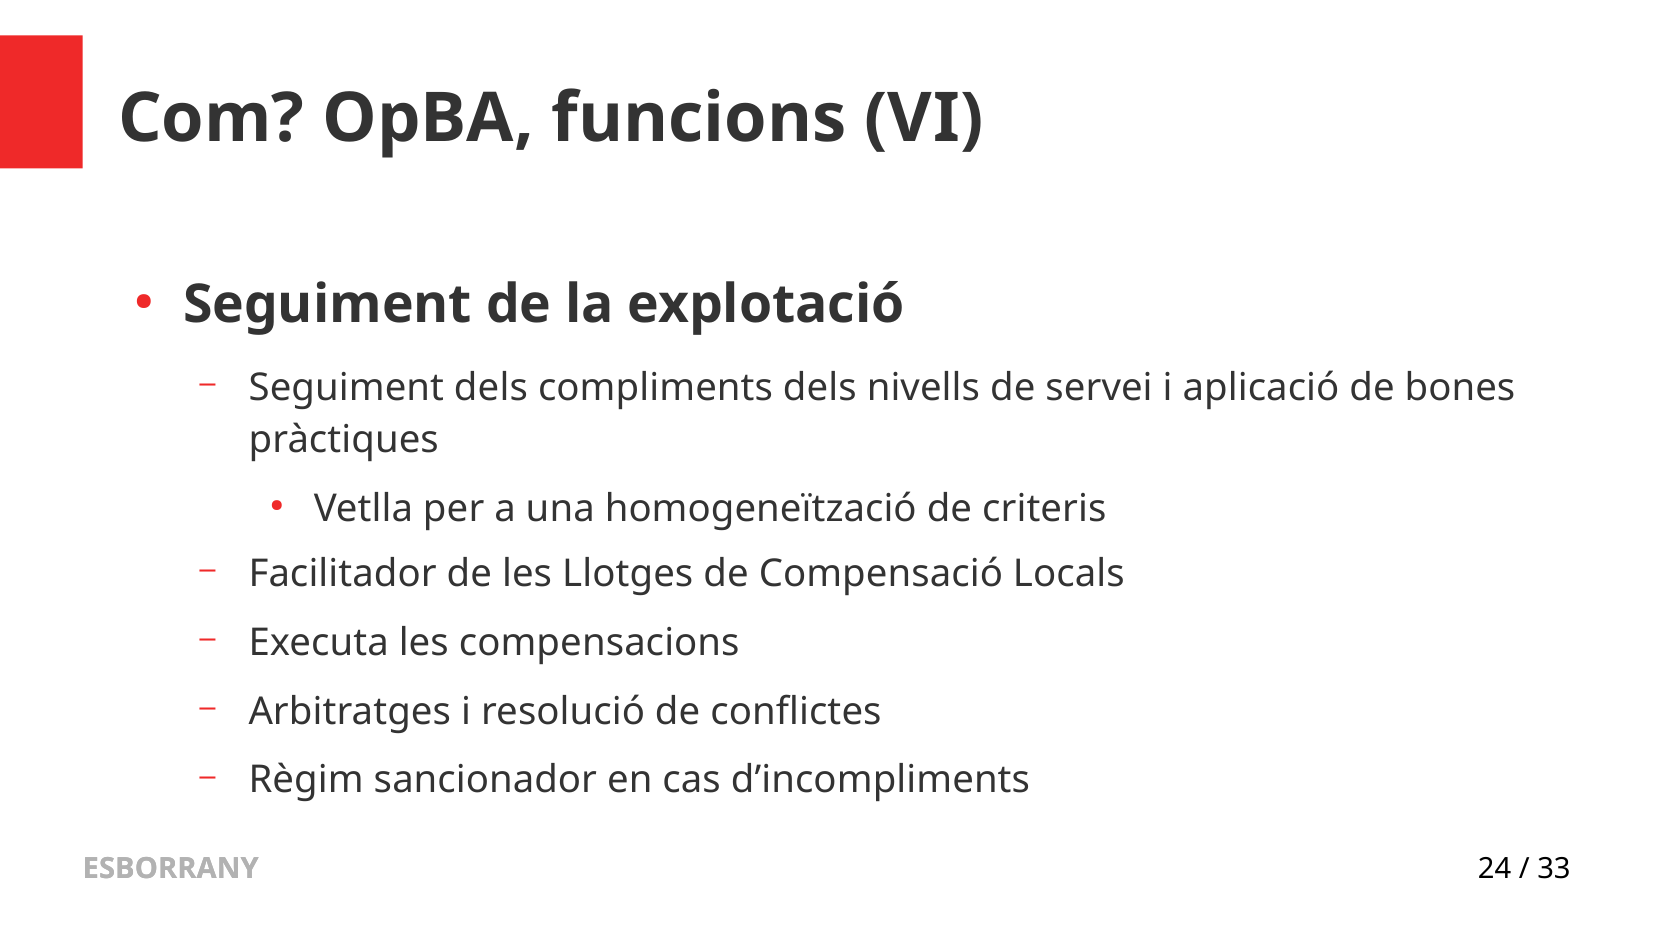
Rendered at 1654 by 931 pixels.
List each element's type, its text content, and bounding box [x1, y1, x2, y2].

title Com? OpBA, funcions (VI) [118, 37, 1571, 193]
list Seguiment de la explotació Seguiment dels compliments dels nivells de servei i aplicació de bones pràctiques Vetlla per a una homogeneïtzació de criteris Facilitador de les Llotges de Compensació Locals Executa les compensacions Arbitratges i resolució de conflictes Règim sancionador en cas d’incompliments [118, 265, 1536, 806]
